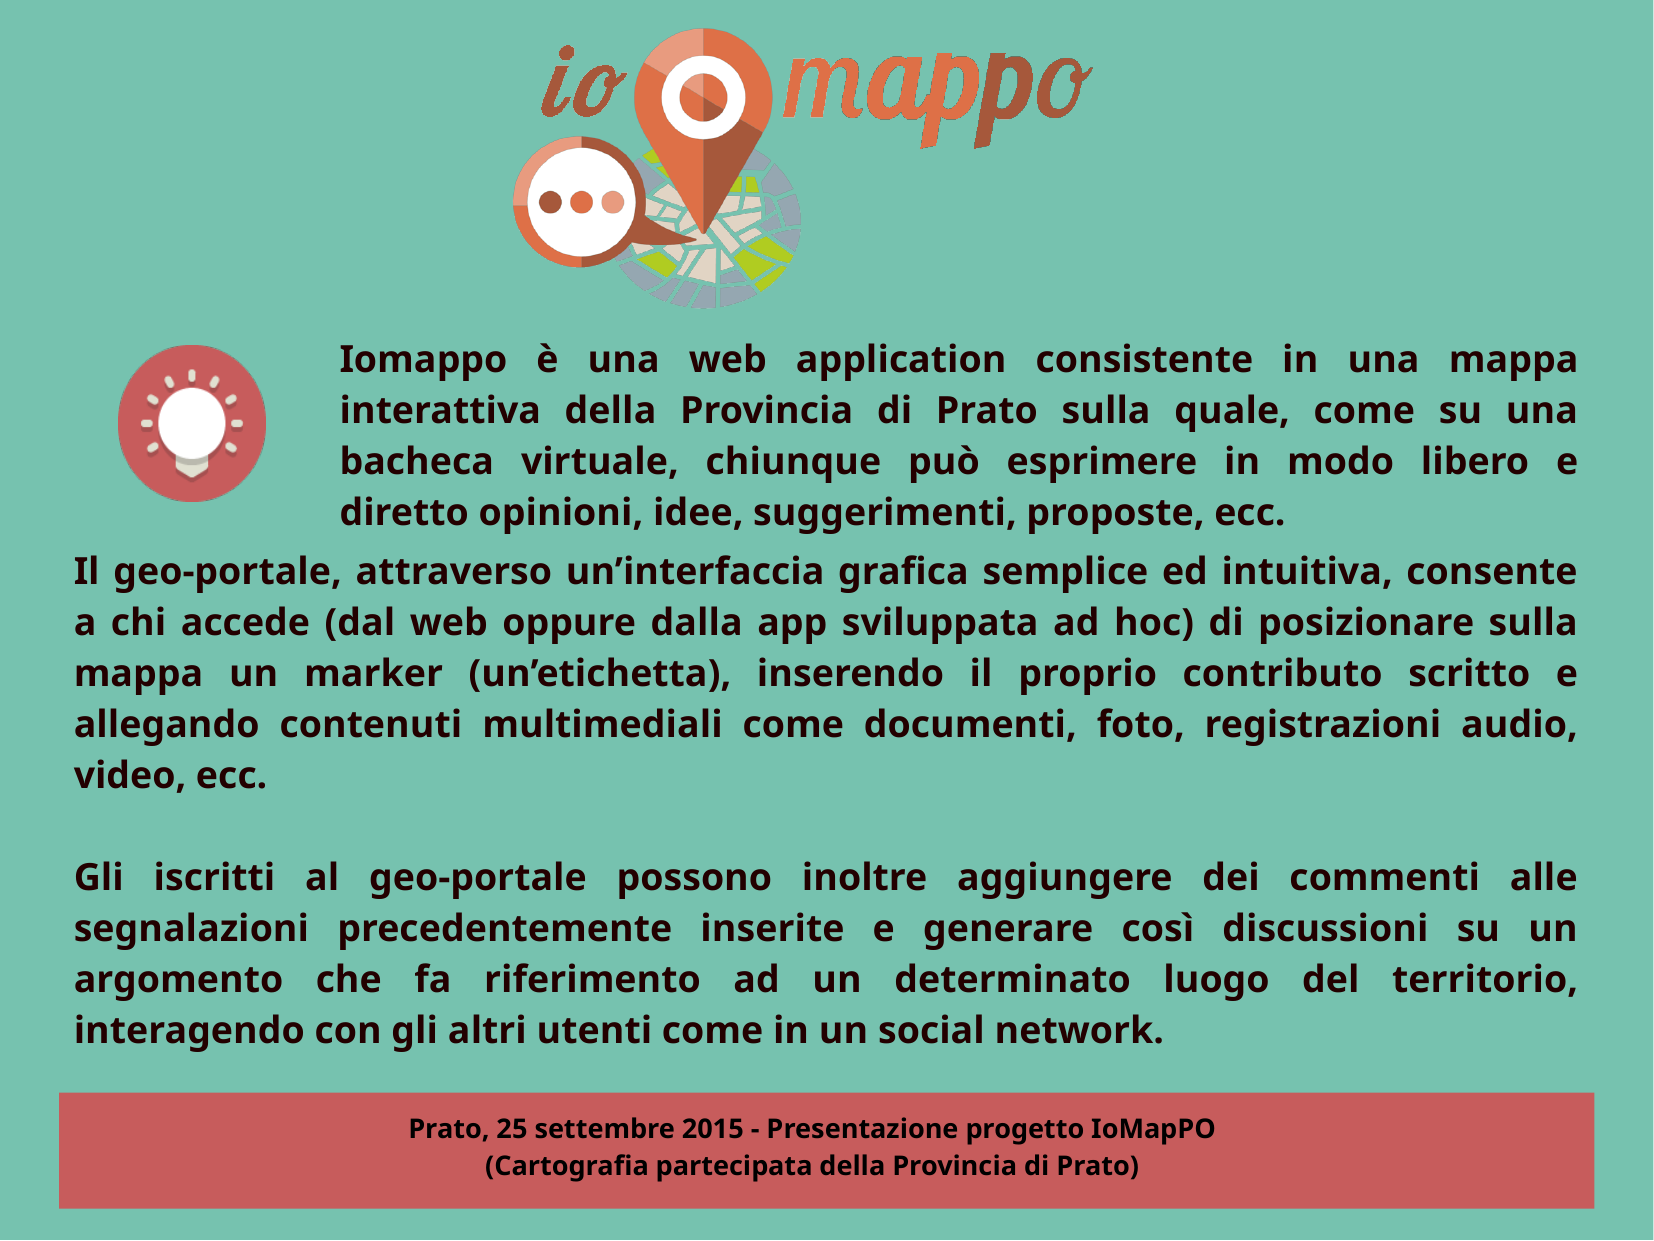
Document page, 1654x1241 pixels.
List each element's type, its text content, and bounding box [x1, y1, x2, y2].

picture [118, 345, 266, 502]
picture [507, 23, 1115, 319]
text_box Il geo-portale, attraverso un’interfaccia grafica semplice ed intuitiva, consente a chi accede (dal web oppure dalla app sviluppata ad hoc) di posizionare sulla mappa un marker (un’etichetta), inserendo il proprio contributo scritto e allegando contenuti multimediali come documenti, foto, registrazioni audio, video, ecc. Gli iscritti al geo-portale possono inoltre aggiungere dei commenti alle segnalazioni precedentemente inserite e generare così discussioni su un argomento che fa riferimento ad un determinato luogo del territorio, interagendo con gli altri utenti come in un social network. [59, 537, 1595, 1040]
text_box Iomappo è una web application consistente in una mappa interattiva della Provincia di Prato sulla quale, come su una bacheca virtuale, chiunque può esprimere in modo libero e diretto opinioni, idee, suggerimenti, proposte, ecc. [324, 324, 1595, 521]
